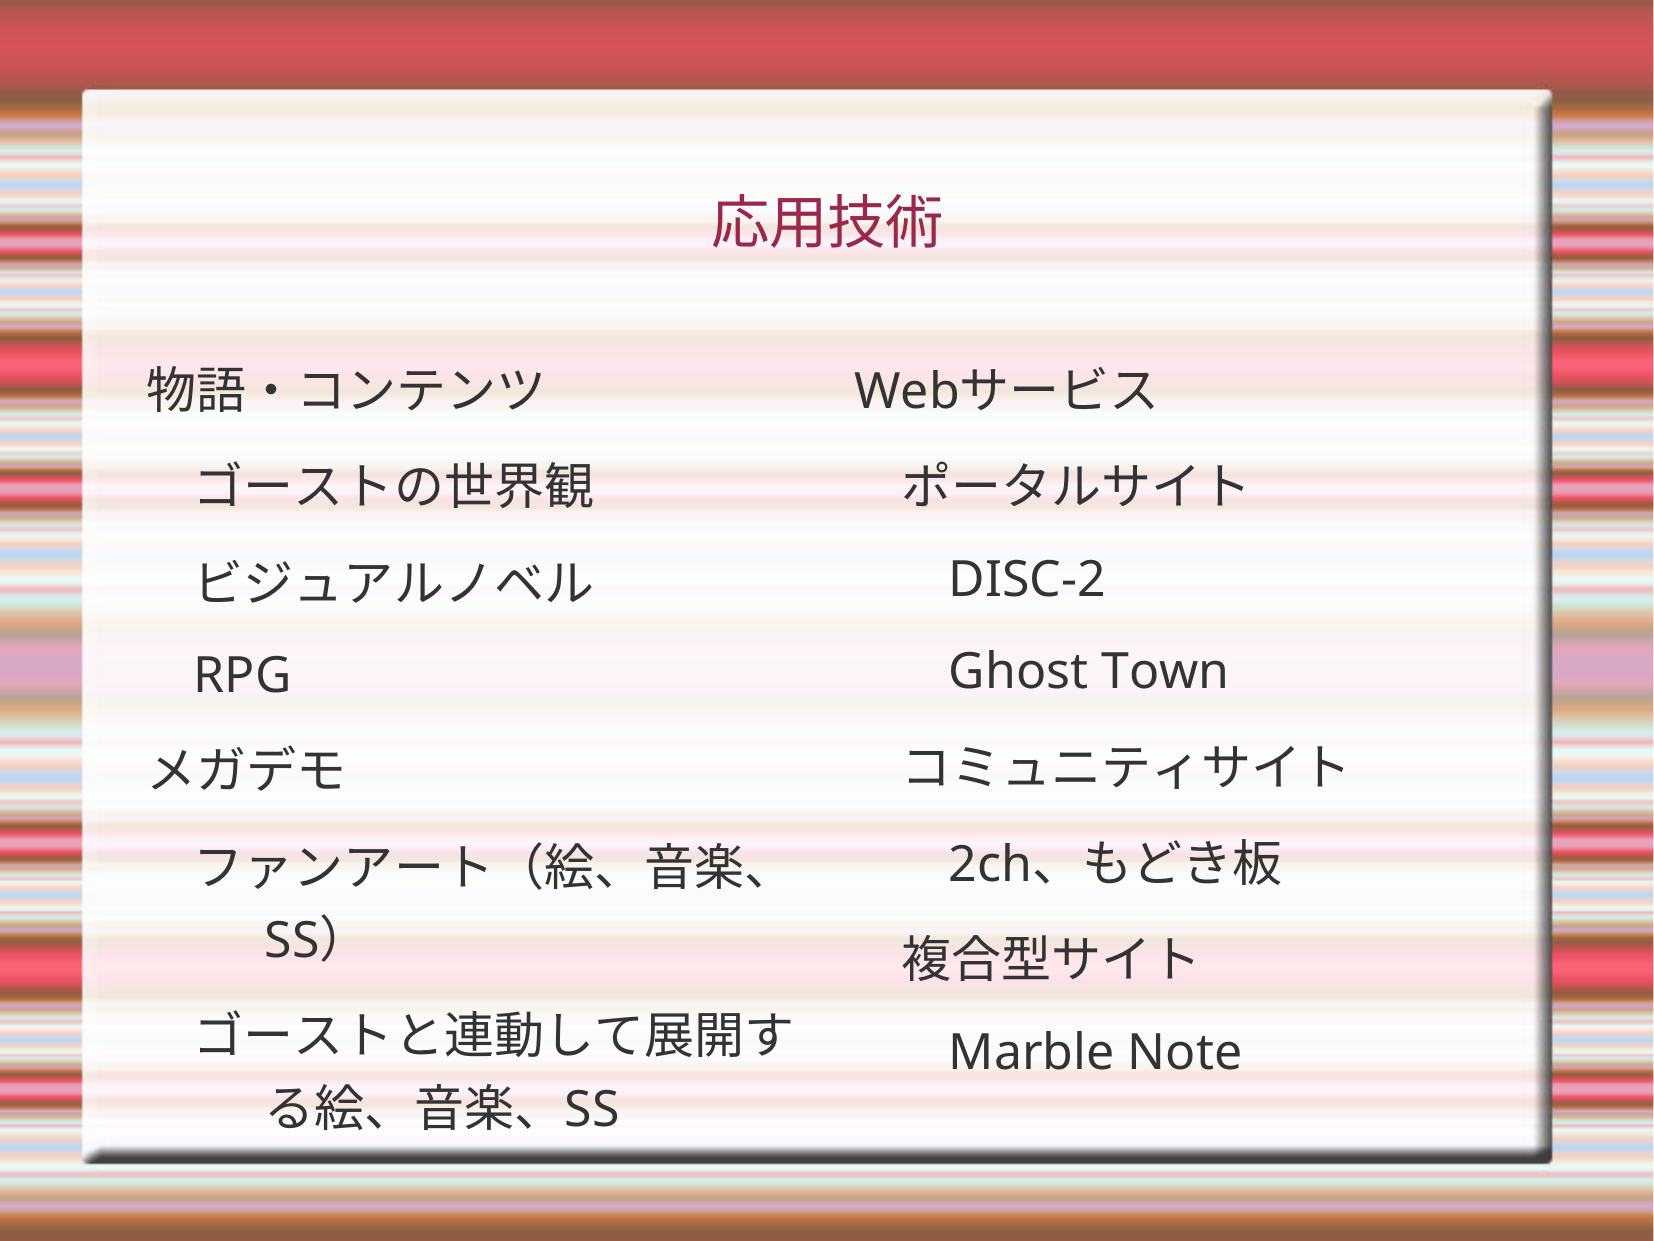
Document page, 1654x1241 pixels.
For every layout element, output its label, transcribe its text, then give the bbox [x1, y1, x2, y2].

list 物語・コンテンツ ゴーストの世界観 ビジュアルノベル RPG メガデモ ファンアート（絵、音楽、SS） ゴーストと連動して展開する絵、音楽、SS [134, 350, 809, 1133]
list Webサービス ポータルサイト DISC-2 Ghost Town コミュニティサイト 2ch、もどき板 複合型サイト Marble Note [842, 350, 1517, 1133]
title 応用技術 [121, 114, 1534, 322]
picture [0, 0, 1654, 1241]
